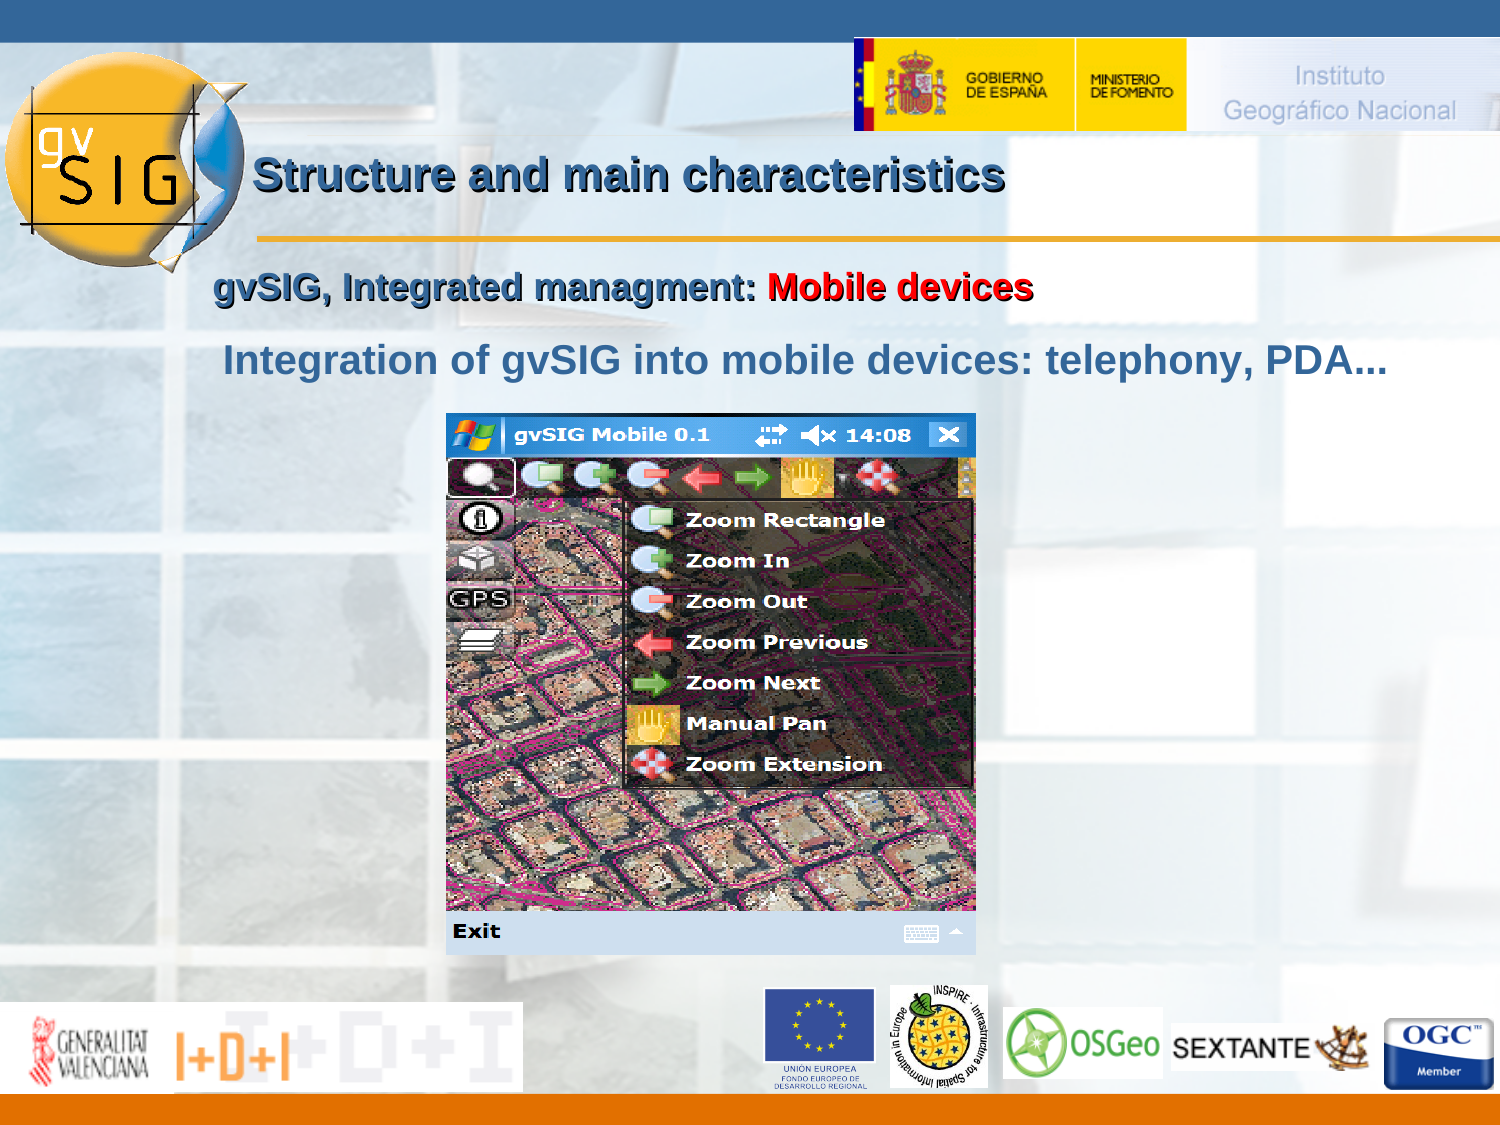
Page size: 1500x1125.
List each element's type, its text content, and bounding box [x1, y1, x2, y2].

picture [854, 37, 1500, 131]
picture [0, 1002, 523, 1094]
picture [1003, 1007, 1163, 1079]
picture [0, 49, 250, 276]
picture [1171, 1023, 1375, 1071]
text_box gvSIG, Integrated managment: Mobile devices [197, 260, 1500, 321]
picture [890, 985, 988, 1088]
text_box Structure and main characteristics [236, 142, 1500, 211]
picture [763, 987, 876, 1089]
picture [446, 413, 976, 955]
picture [1384, 1018, 1494, 1090]
text_box Integration of gvSIG into mobile devices: telephony, PDA... [208, 331, 1500, 405]
